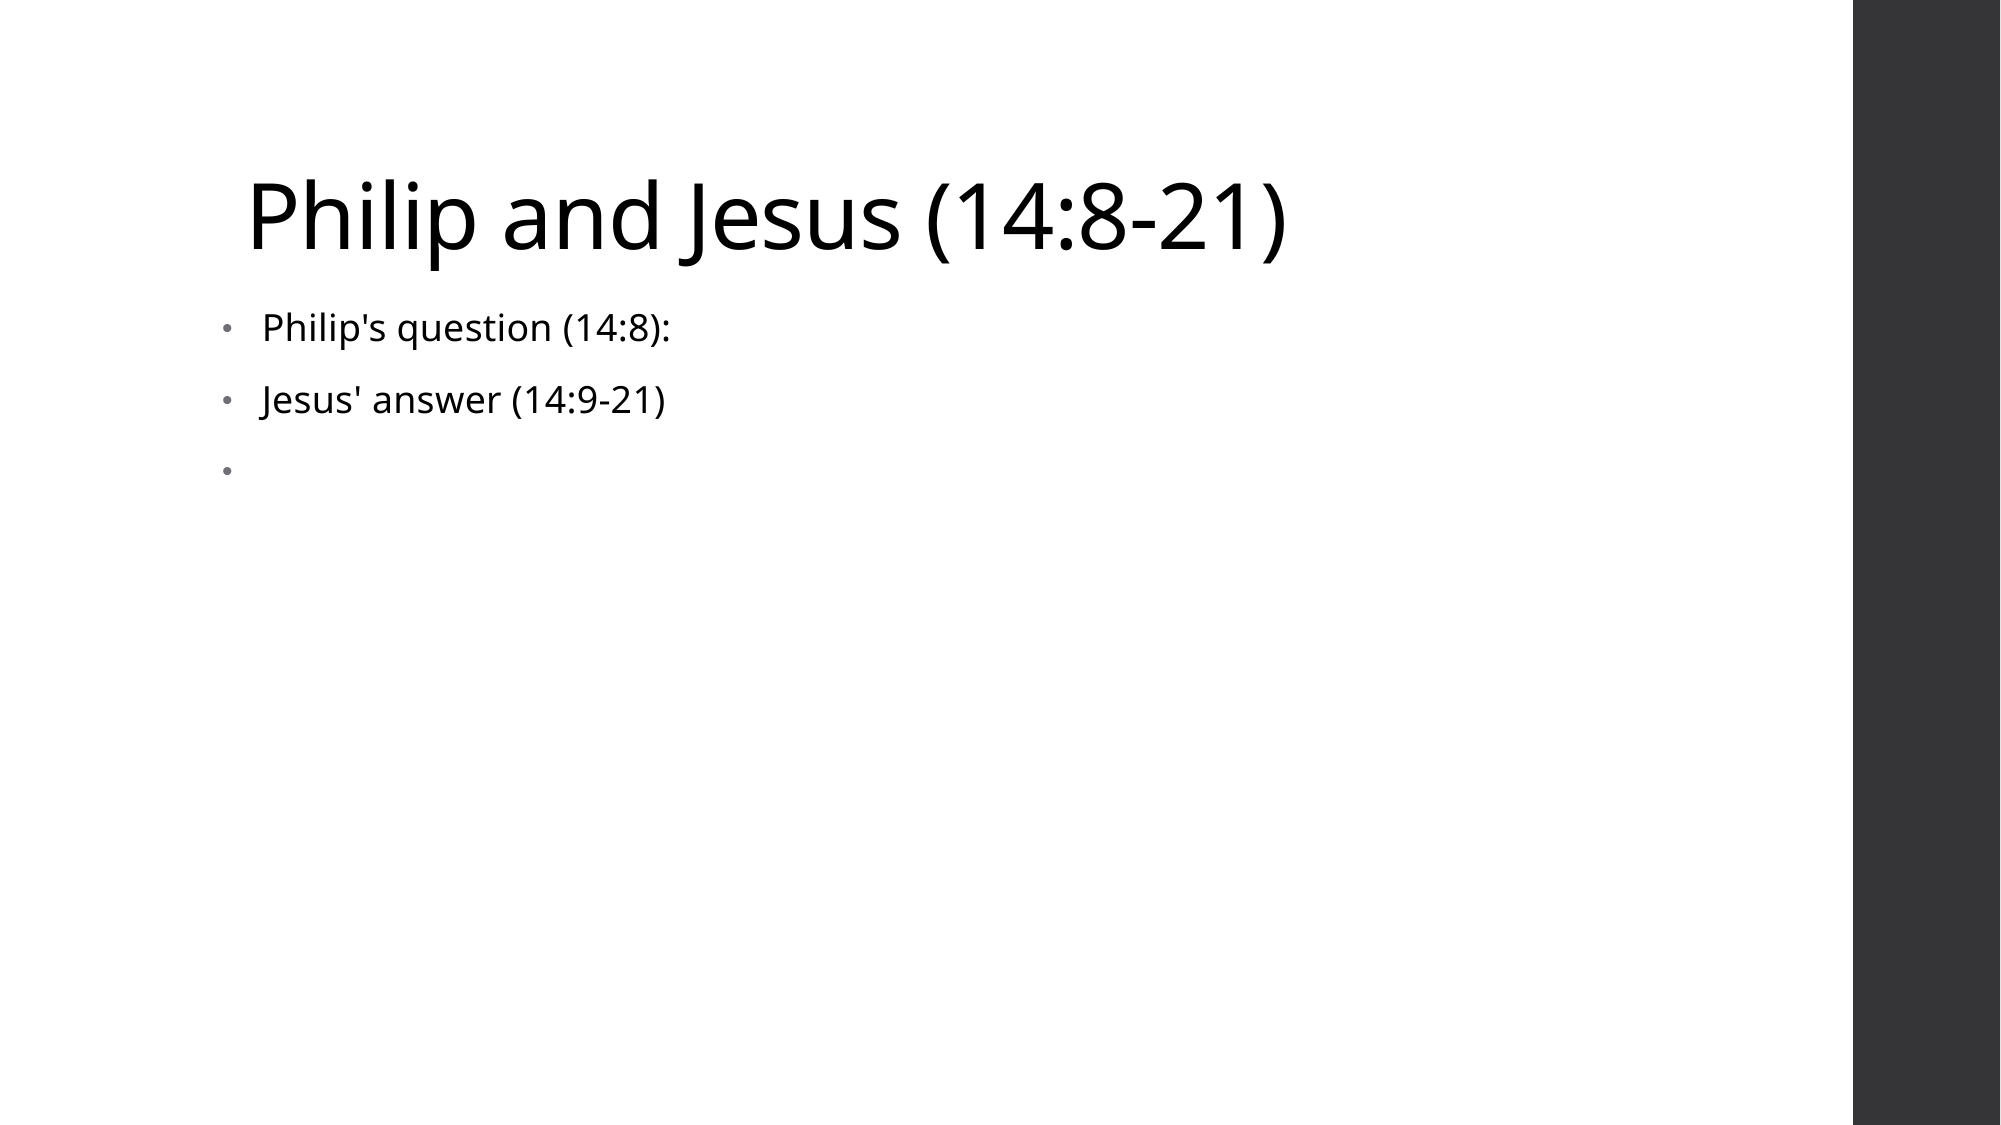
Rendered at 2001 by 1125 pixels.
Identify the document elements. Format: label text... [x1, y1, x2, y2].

title Philip and Jesus (14:8-21) [206, 60, 1797, 278]
list Philip's question (14:8): Jesus' answer (14:9-21) [206, 299, 1617, 1014]
